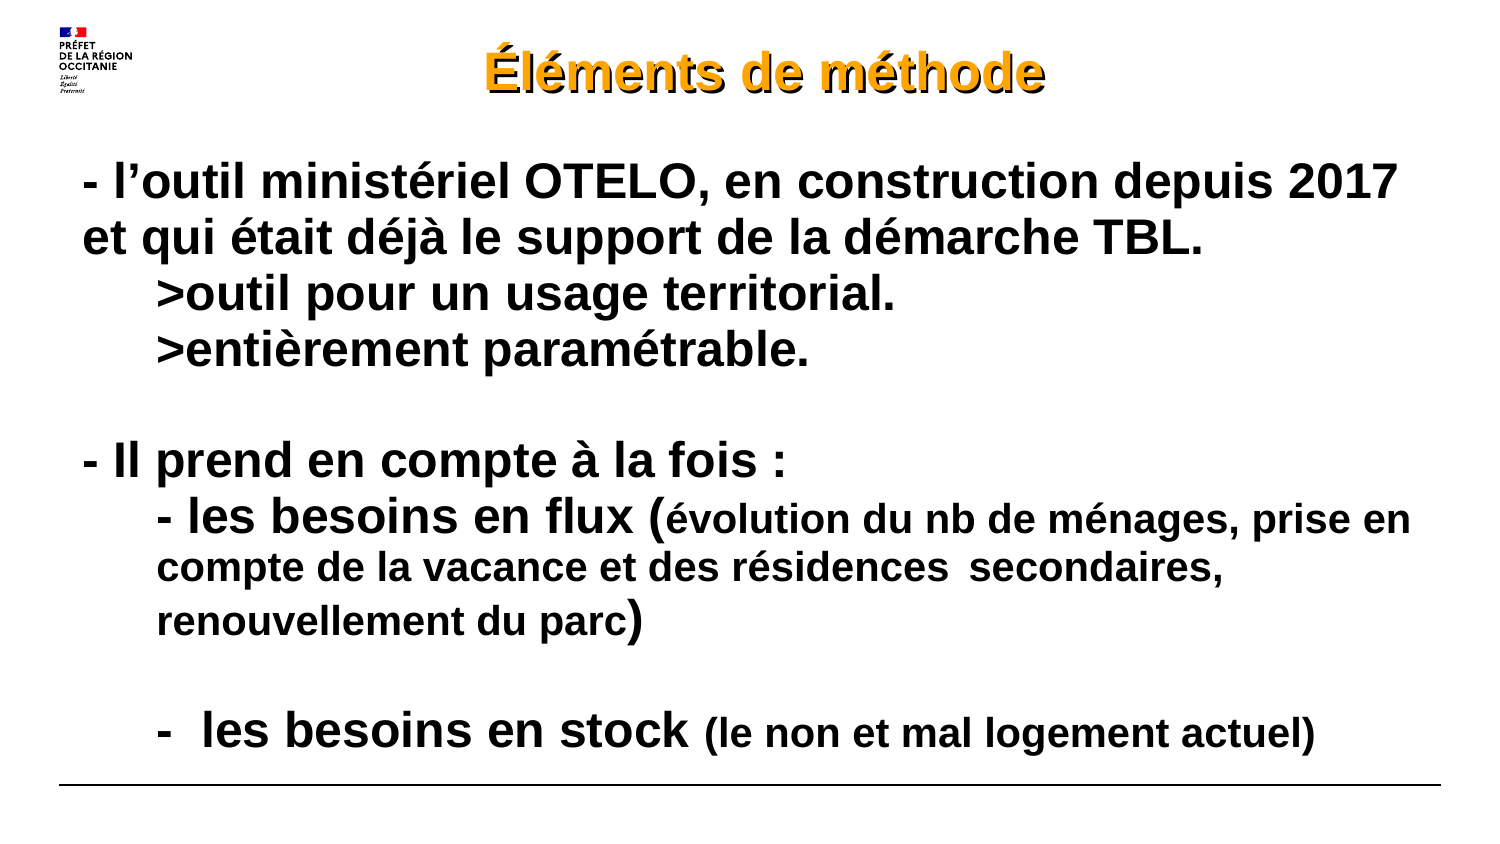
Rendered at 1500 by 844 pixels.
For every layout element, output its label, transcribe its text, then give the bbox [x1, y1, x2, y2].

title Éléments de méthode [118, 0, 1441, 153]
text_box - l’outil ministériel OTELO, en construction depuis 2017 et qui était déjà le support de la démarche TBL. >outil pour un usage territorial. >entièrement paramétrable. - Il prend en compte à la fois : - les besoins en flux (évolution du nb de ménages, prise en compte de la vacance et des résidences secondaires, renouvellement du parc) - les besoins en stock (le non et mal logement actuel) [82, 153, 1453, 844]
